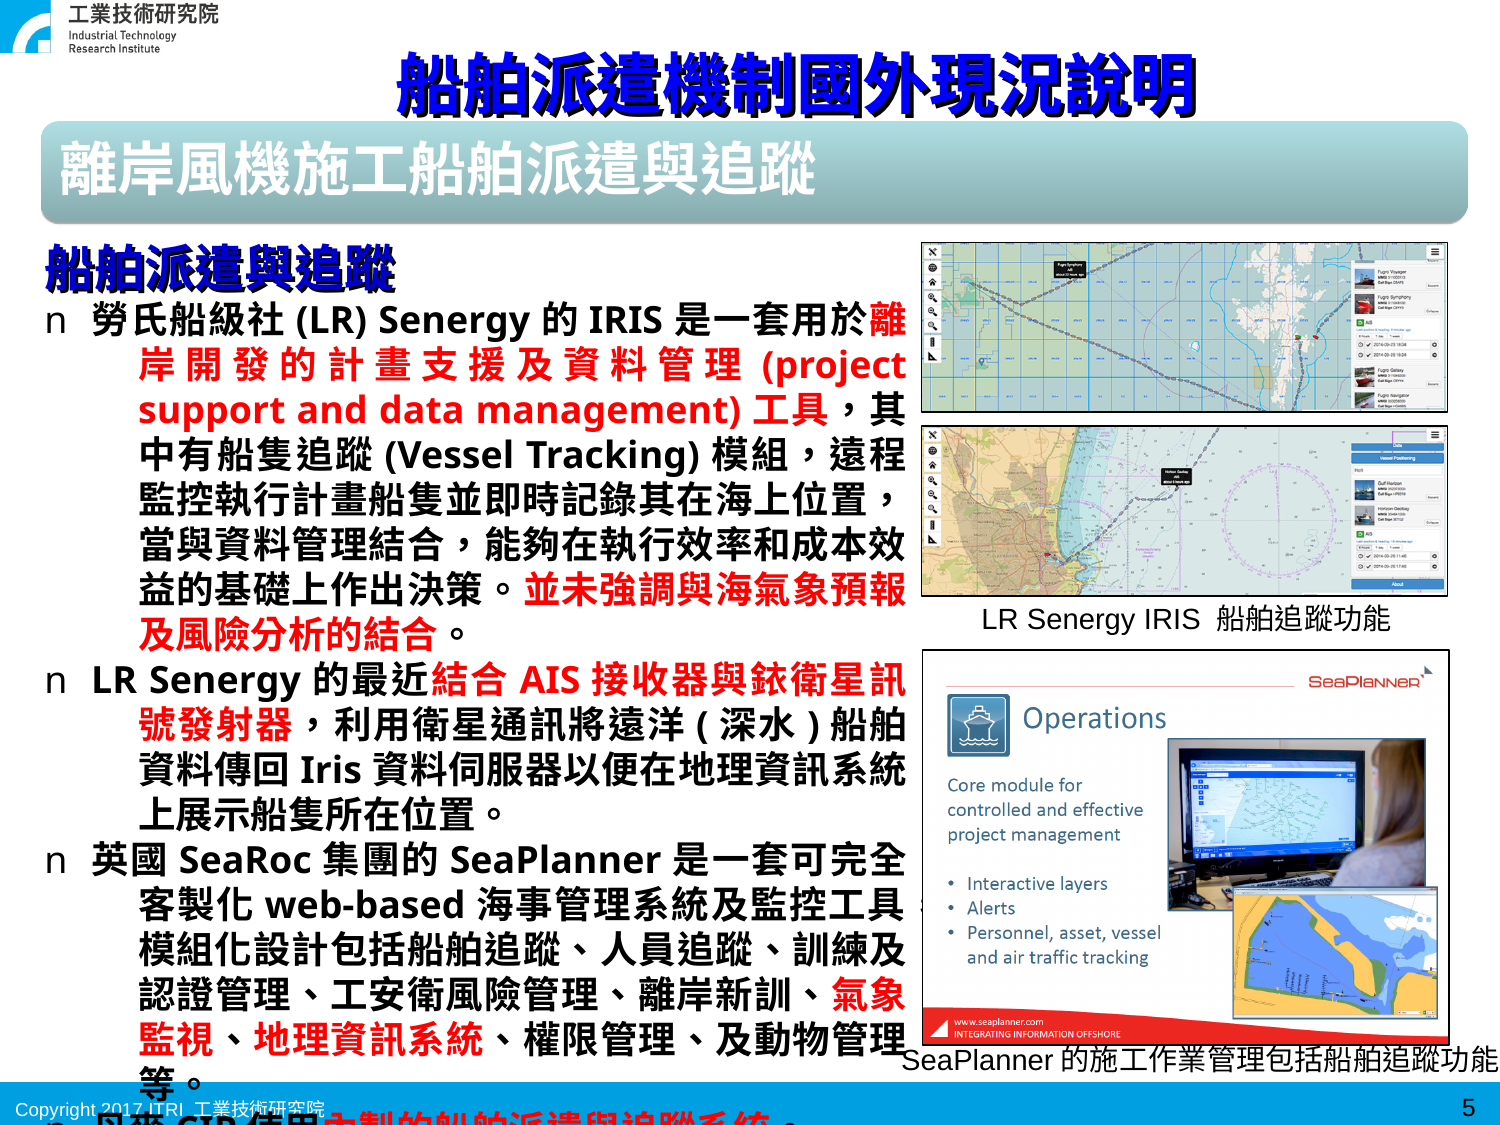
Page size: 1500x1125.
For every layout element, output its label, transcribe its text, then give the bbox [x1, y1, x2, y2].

text_box 船舶派遣與追蹤 勞氏船級社(LR) Senergy的IRIS是一套用於離岸開發的計畫支援及資料管理(project support and data management)工具，其中有船隻追蹤(Vessel Tracking)模組，遠程監控執行計畫船隻並即時記錄其在海上位置，當與資料管理結合，能夠在執行效率和成本效益的基礎上作出決策。並未強調與海氣象預報及風險分析的結合。 LR Senergy的最近結合AIS接收器與銥衛星訊號發射器，利用衛星通訊將遠洋(深水)船舶資料傳回Iris資料伺服器以便在地理資訊系統上展示船隻所在位置。 英國SeaRoc集團的SeaPlanner是一套可完全客製化web-based海事管理系統及監控工具，模組化設計包括船舶追蹤、人員追蹤、訓練及認證管理、工安衛風險管理、離岸新訓、氣象監視、地理資訊系統、權限管理、及動物管理等。 丹麥CIP使用內製的船舶派遣與追蹤系統。 [29, 229, 922, 1125]
picture [922, 243, 1447, 412]
picture [923, 650, 1449, 1034]
text_box 離岸風機施工船舶派遣與追蹤 [41, 121, 1468, 222]
text_box SeaPlanner的施工作業管理包括船舶追蹤功能 [886, 1034, 1500, 1084]
picture [922, 426, 1447, 595]
text_box 船舶派遣機制國外現況說明 [86, 34, 1500, 114]
text_box LR Senergy IRIS 船舶追蹤功能 [967, 593, 1407, 643]
